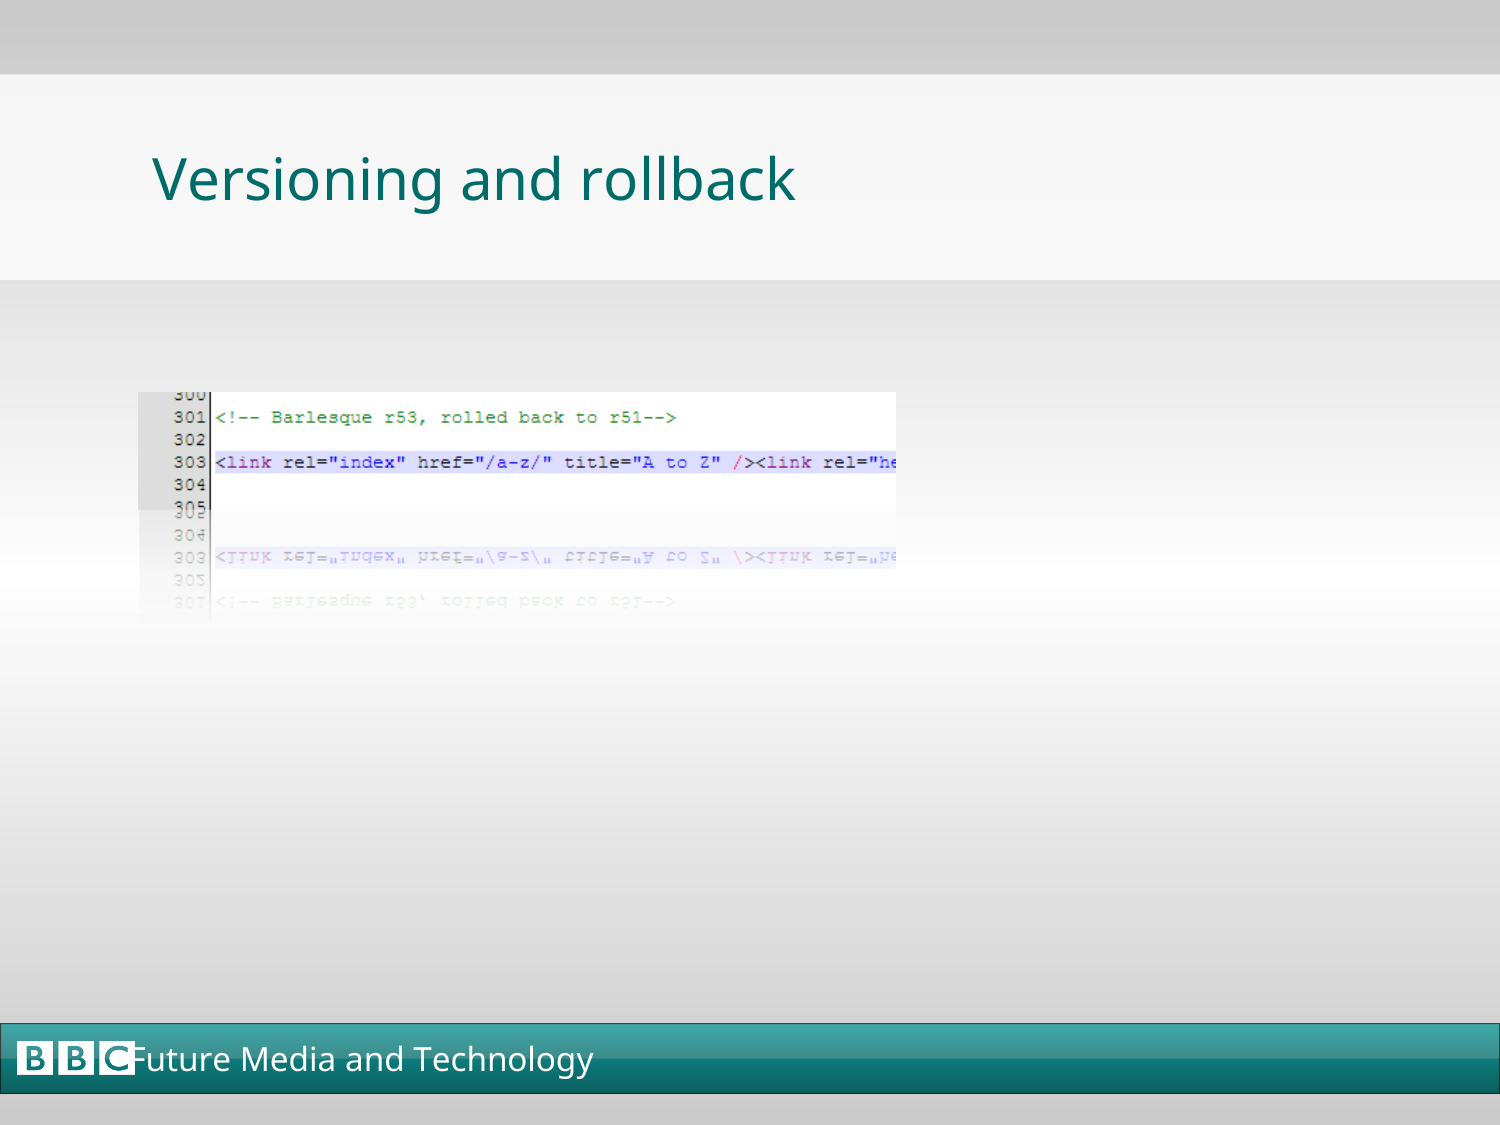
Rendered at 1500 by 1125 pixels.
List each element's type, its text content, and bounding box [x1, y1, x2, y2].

picture [0, 1094, 1500, 1125]
picture [0, 0, 1500, 74]
picture [17, 1041, 135, 1075]
picture [0, 281, 1500, 1058]
title Versioning and rollback [137, 84, 1426, 272]
